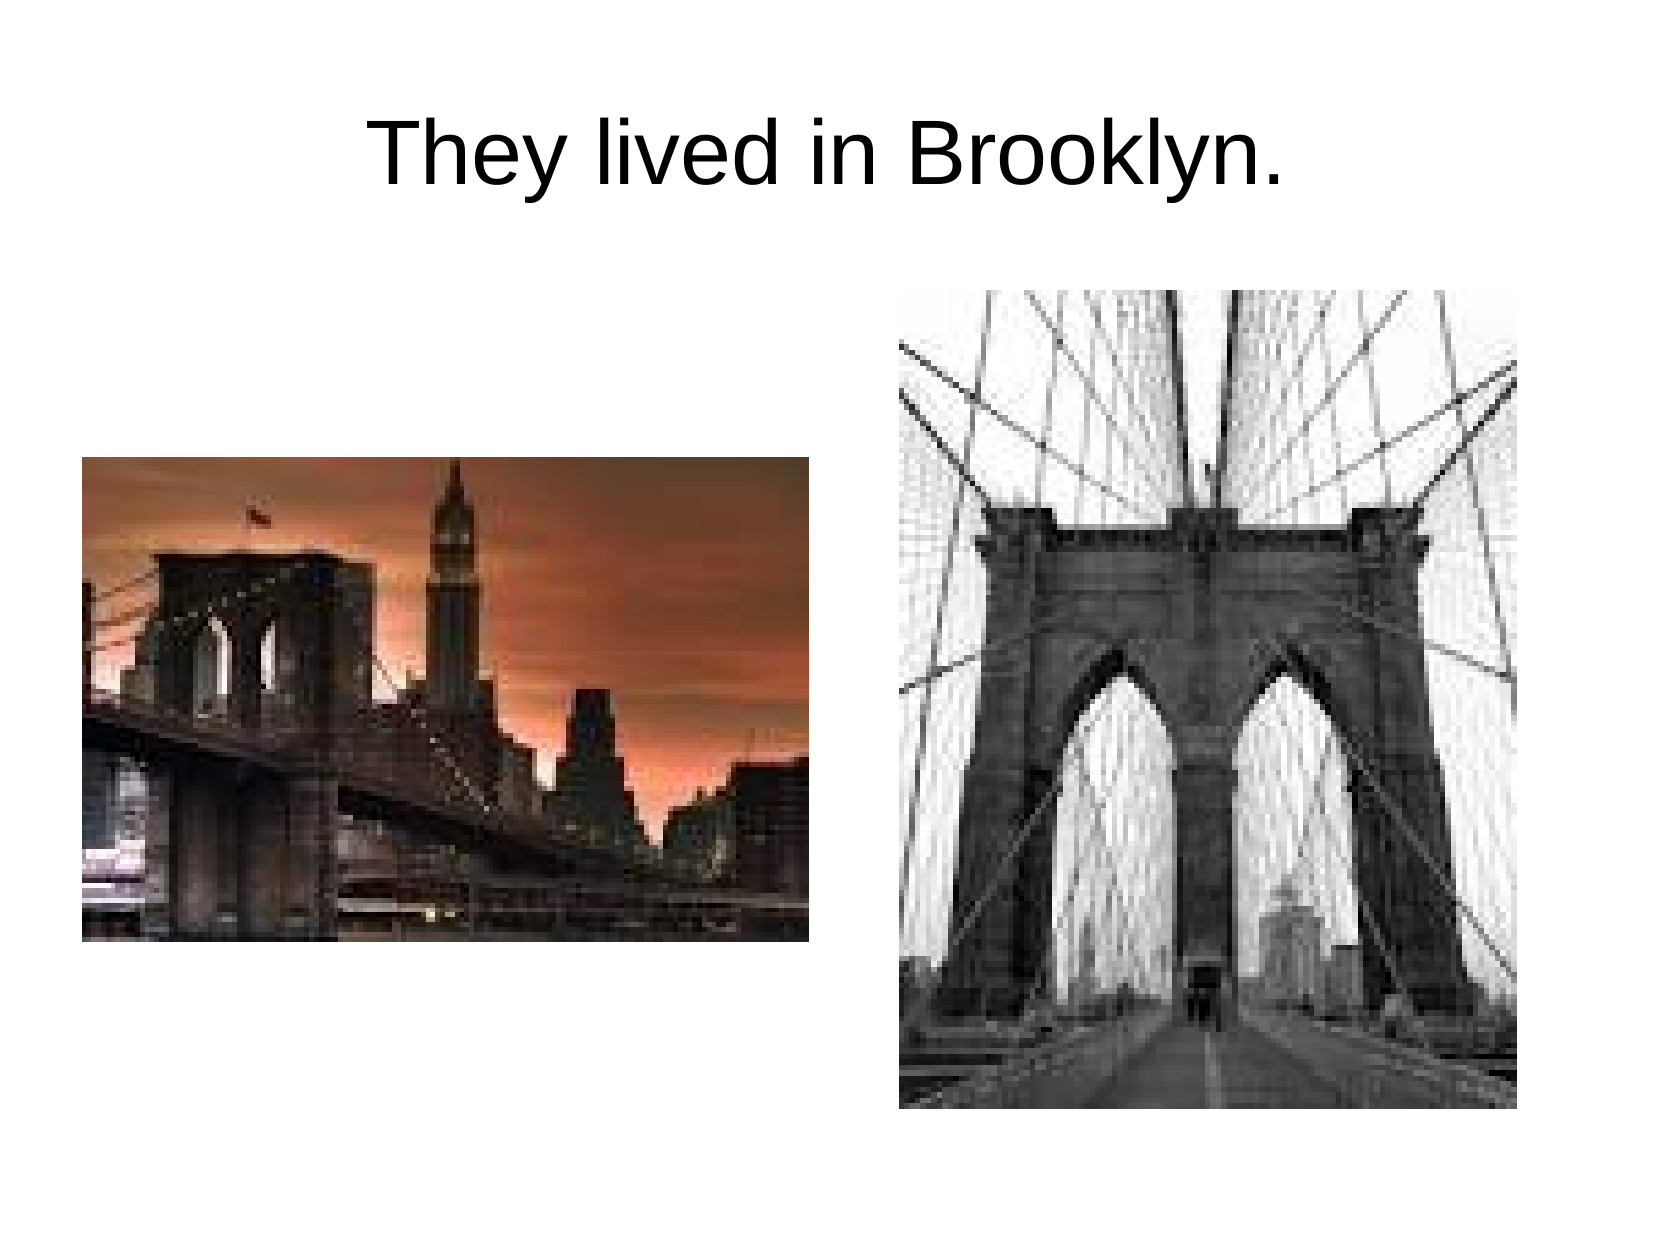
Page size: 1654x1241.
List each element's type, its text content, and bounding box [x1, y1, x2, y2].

title They lived in Brooklyn. [82, 49, 1571, 257]
picture [82, 457, 809, 942]
picture [899, 290, 1517, 1109]
